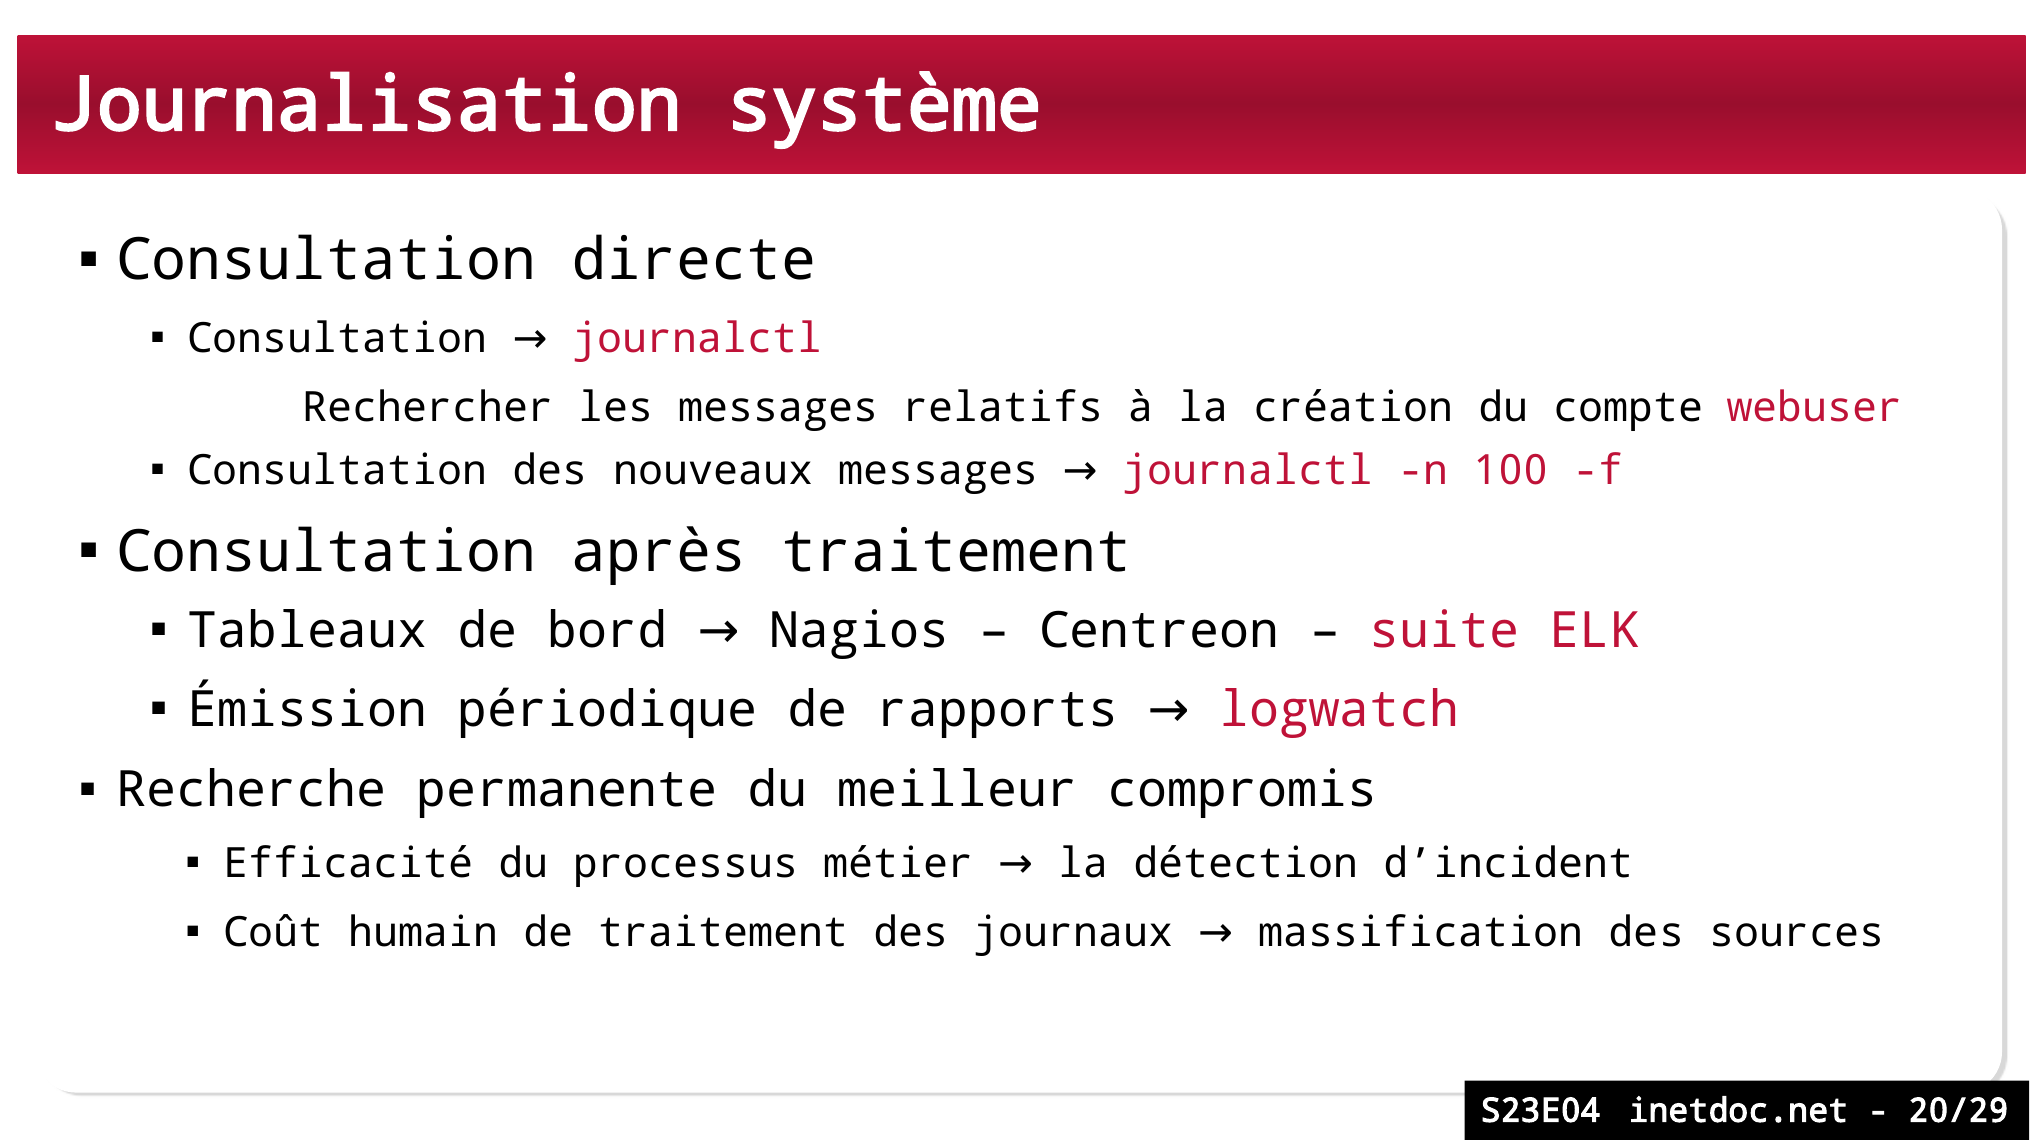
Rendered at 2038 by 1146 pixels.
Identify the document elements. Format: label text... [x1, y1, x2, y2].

text_box Consultation directe Consultation → journalctl Rechercher les messages relatifs à la création du compte webuser Consultation des nouveaux messages → journalctl -n 100 -f Consultation après traitement Tableaux de bord → Nagios – Centreon – suite ELK Émission périodique de rapports → logwatch Recherche permanente du meilleur compromis Efficacité du processus métier → la détection d’incident Coût humain de traitement des journaux → massification des sources [35, 188, 2003, 1093]
text_box Journalisation système [17, 35, 2026, 174]
text_box S23E04 inetdoc.net - <numéro>/29 [1464, 1080, 2030, 1140]
